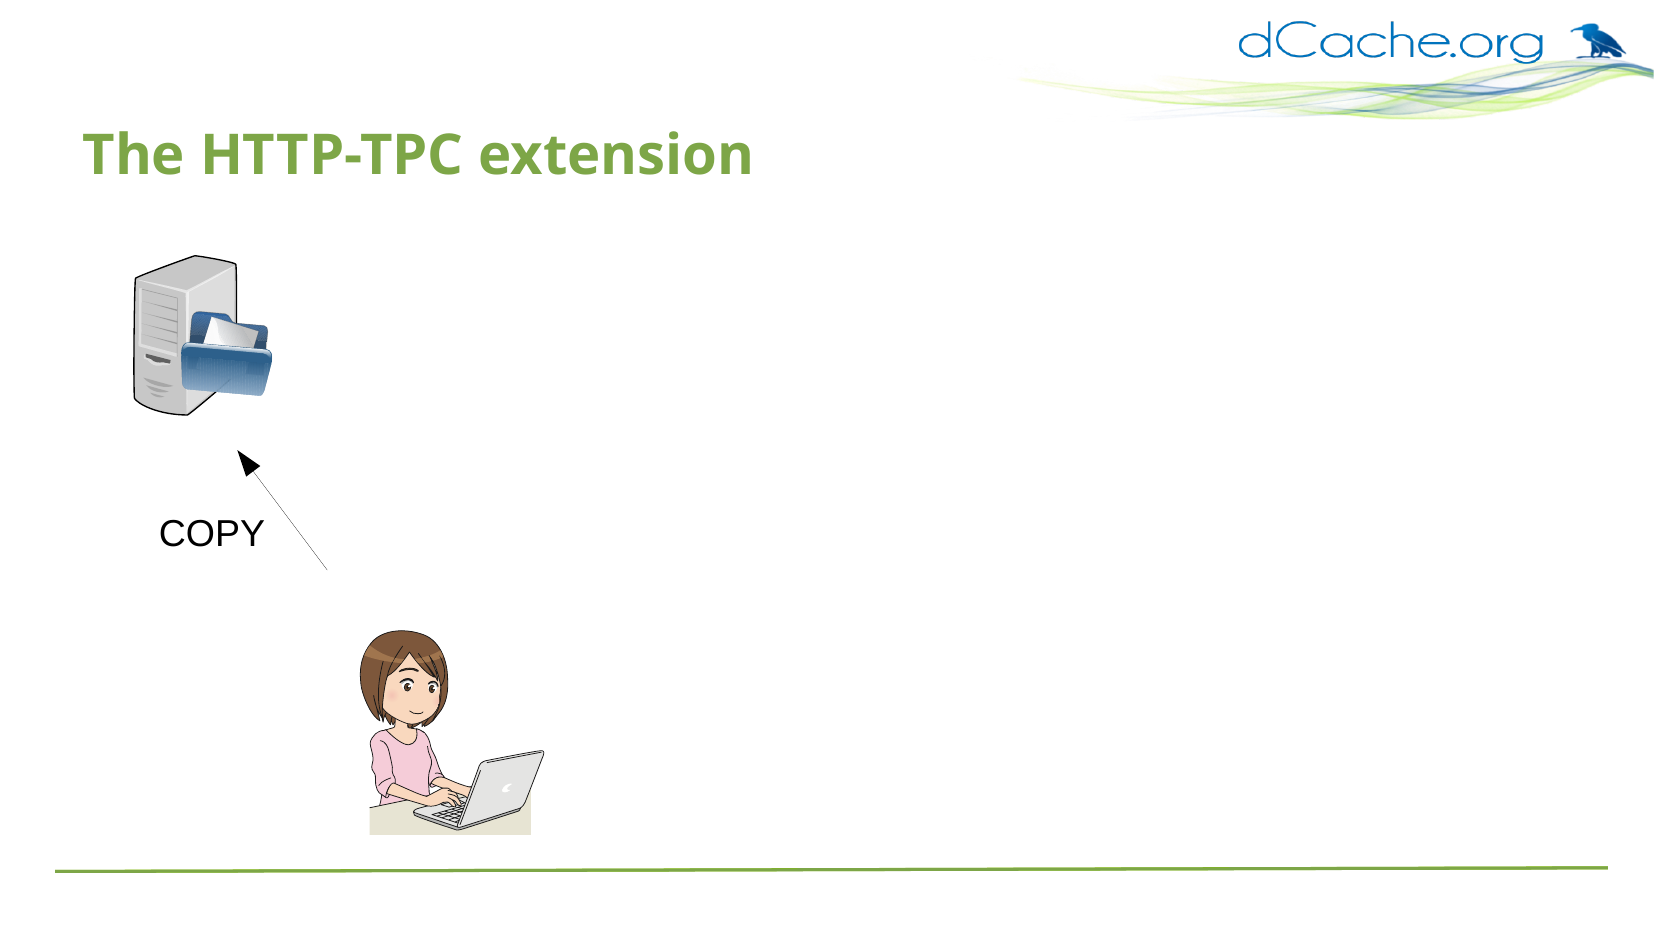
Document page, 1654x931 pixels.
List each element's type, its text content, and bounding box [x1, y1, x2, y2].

picture [133, 255, 273, 416]
title The HTTP-TPC extension [82, 116, 1605, 189]
text_box COPY [144, 504, 280, 562]
picture [359, 630, 545, 835]
picture [956, 12, 1654, 127]
